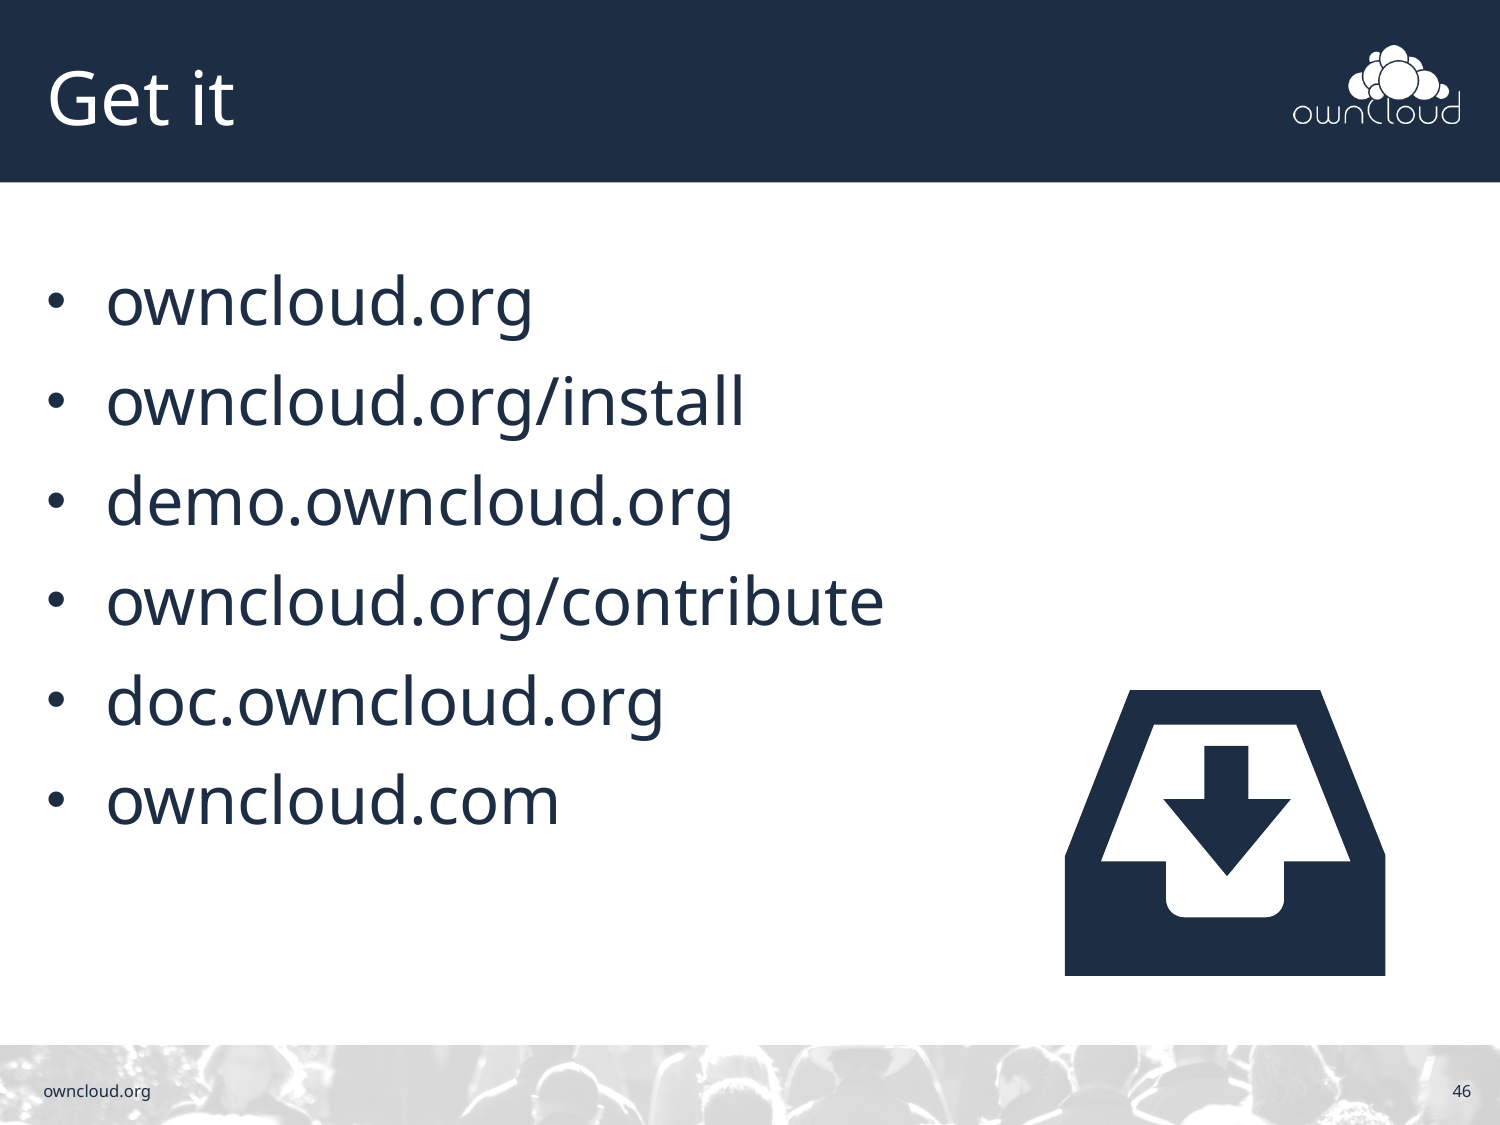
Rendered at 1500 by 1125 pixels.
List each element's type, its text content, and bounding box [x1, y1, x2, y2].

picture [1293, 45, 1460, 124]
text_box [1064, 690, 1386, 976]
title Get it [46, 5, 1258, 187]
list owncloud.org owncloud.org/install demo.owncloud.org owncloud.org/contribute doc.owncloud.org owncloud.com [46, 254, 1465, 1026]
picture [0, 1045, 1500, 1125]
